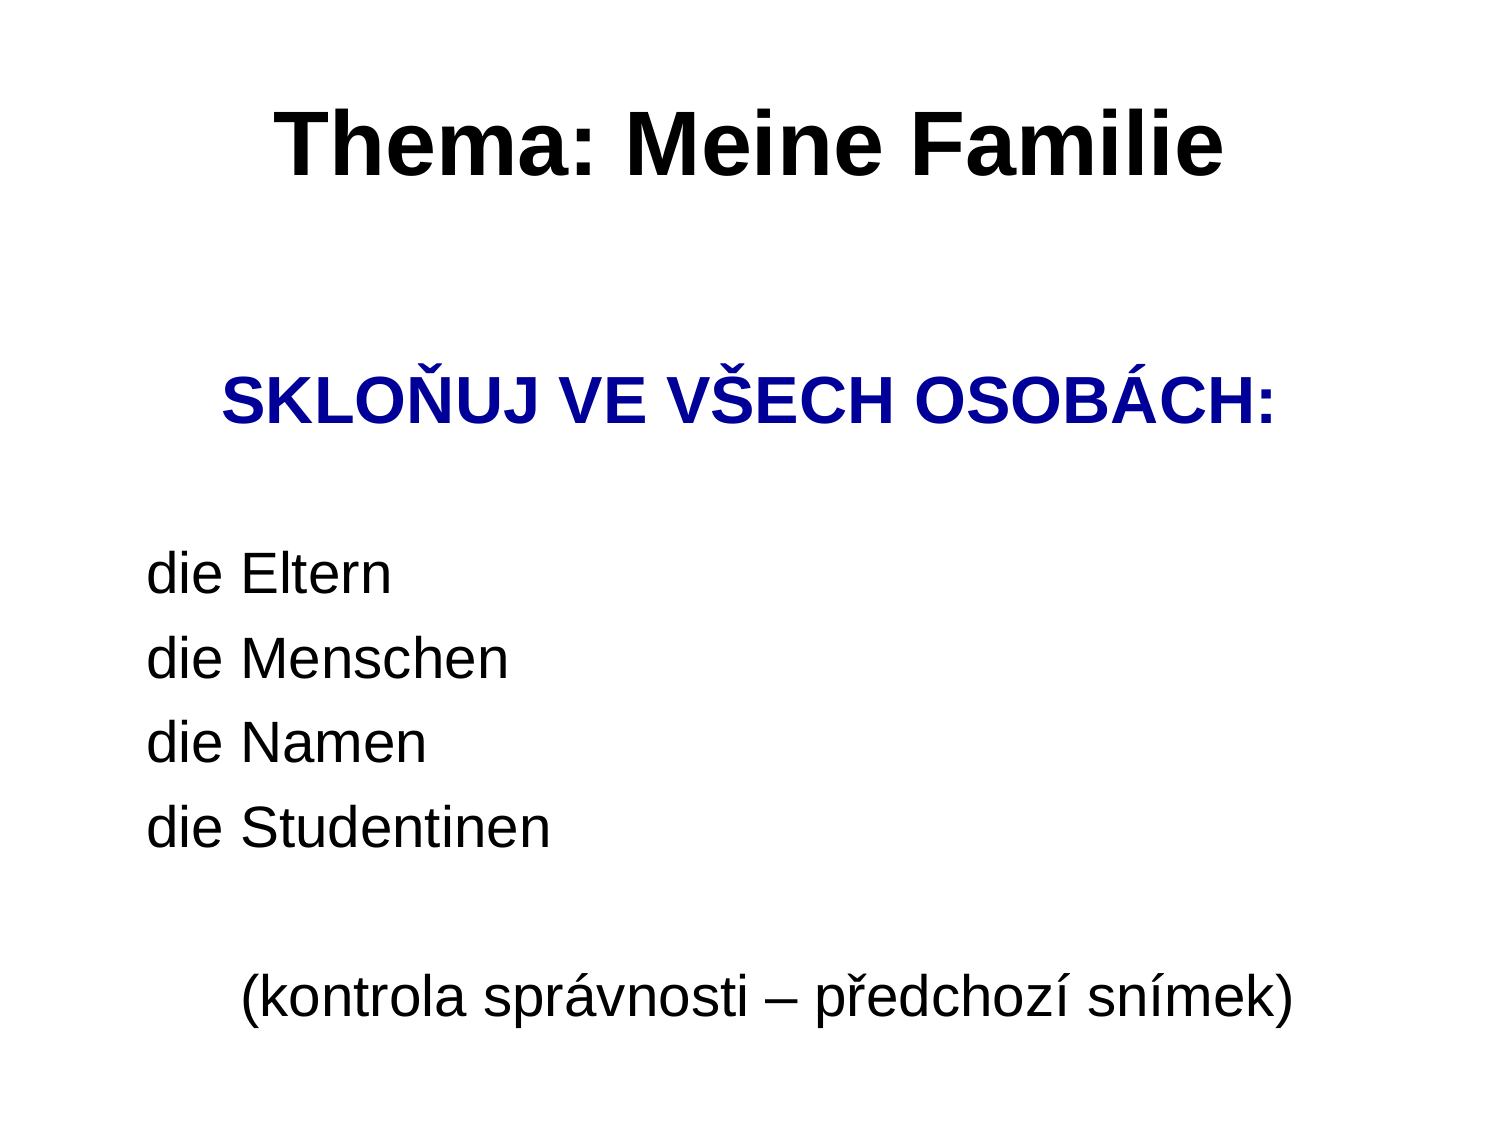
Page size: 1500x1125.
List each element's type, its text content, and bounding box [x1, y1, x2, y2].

list SKLOŇUJ VE VŠECH OSOBÁCH: die Eltern die Menschen die Namen die Studentinen (kontrola správnosti – předchozí snímek) [75, 262, 1426, 1036]
title Thema: Meine Familie [75, 45, 1426, 233]
